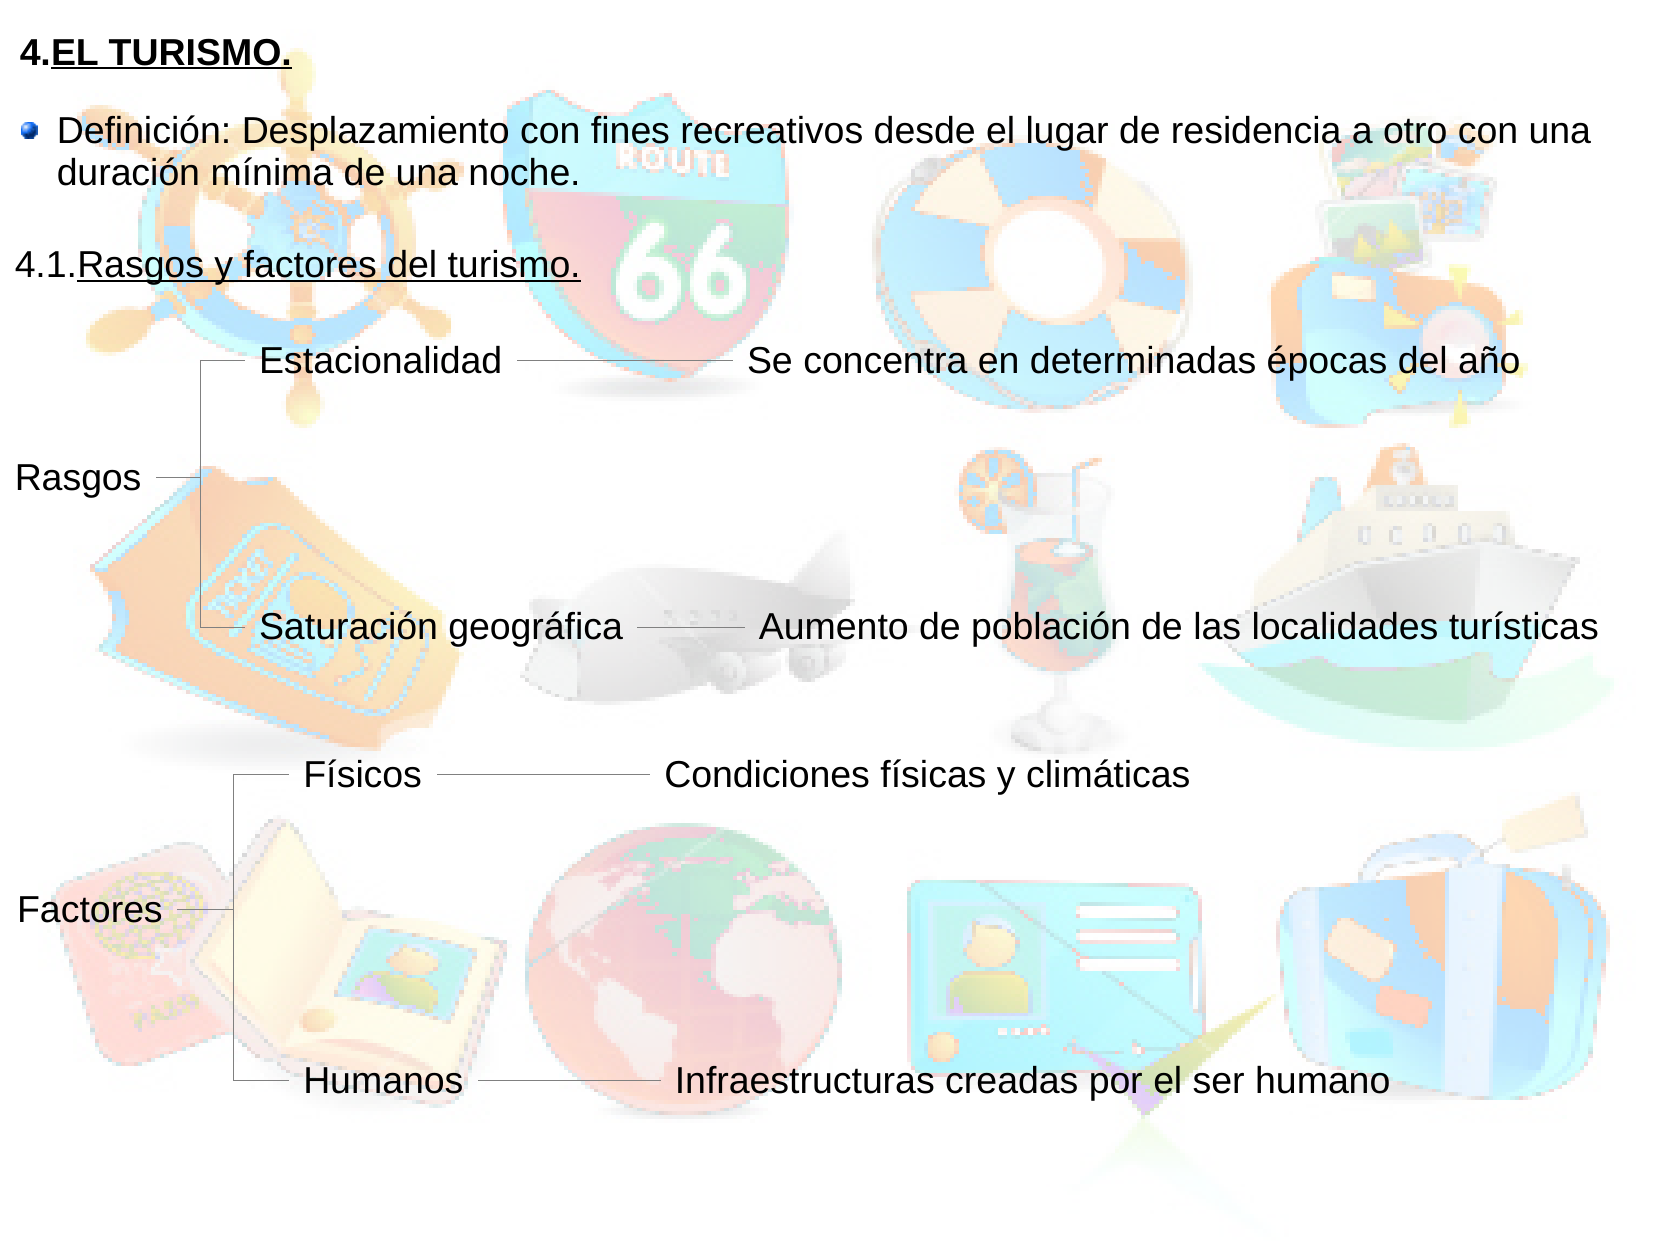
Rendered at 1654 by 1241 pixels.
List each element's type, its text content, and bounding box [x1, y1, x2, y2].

text_box Saturación geográfica [244, 598, 638, 656]
text_box Rasgos [0, 448, 157, 506]
text_box Infraestructuras creadas por el ser humano [660, 1052, 1406, 1110]
picture [4, 0, 1654, 1241]
text_box Estacionalidad [244, 331, 518, 389]
text_box Humanos [288, 1052, 479, 1110]
text_box Aumento de población de las localidades turísticas [744, 598, 1614, 656]
text_box Se concentra en determinadas épocas del año [732, 331, 1536, 389]
text_box Definición: Desplazamiento con fines recreativos desde el lugar de residencia a otro con una duración mínima de una noche. [6, 101, 1607, 201]
text_box Factores [2, 881, 178, 938]
text_box 4.EL TURISMO. [4, 23, 308, 81]
text_box 4.1.Rasgos y factores del turismo. [0, 236, 596, 294]
text_box Físicos [288, 746, 438, 804]
text_box Condiciones físicas y climáticas [649, 746, 1217, 804]
